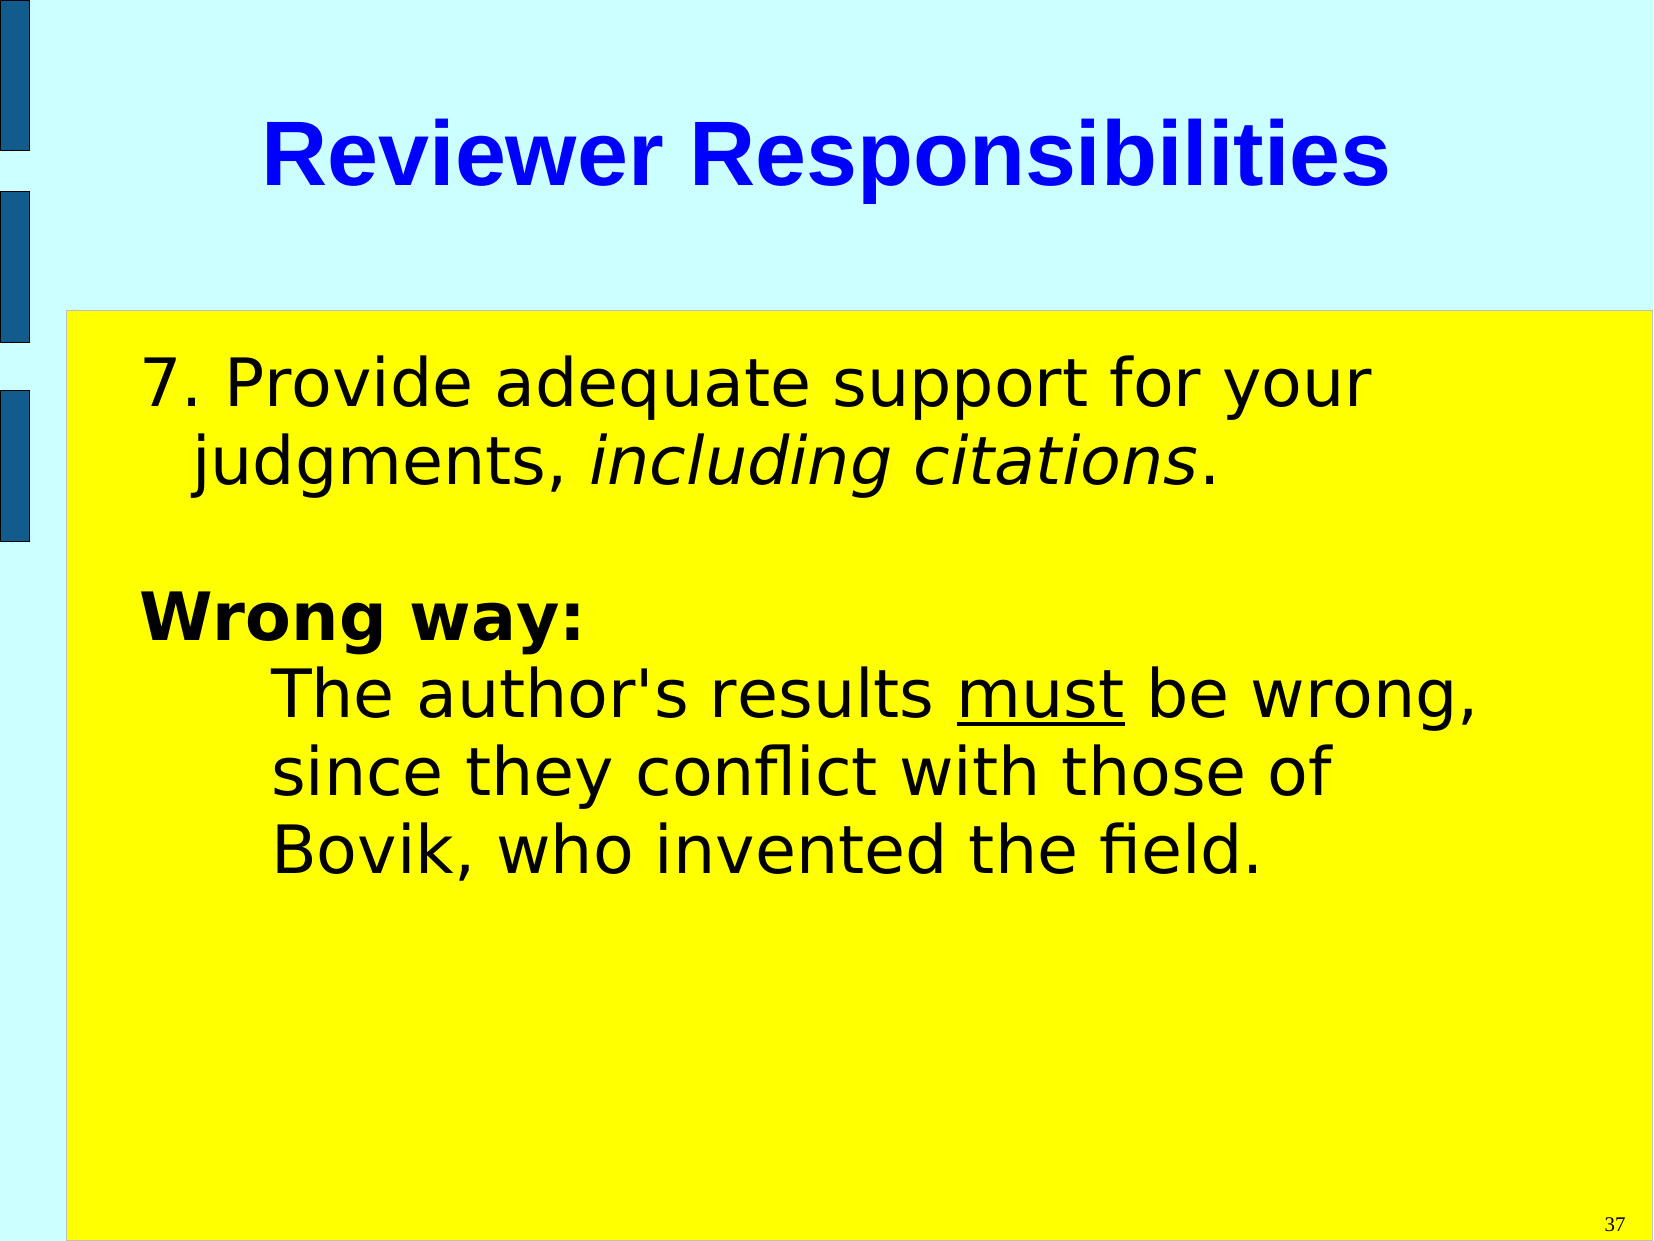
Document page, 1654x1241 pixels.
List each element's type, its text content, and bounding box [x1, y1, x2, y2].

list 7. Provide adequate support for your judgments, including citations. Wrong way: The author's results must be wrong, since they conflict with those of Bovik, who invented the field. [121, 344, 1534, 1127]
title Reviewer Responsibilities [121, 49, 1534, 258]
